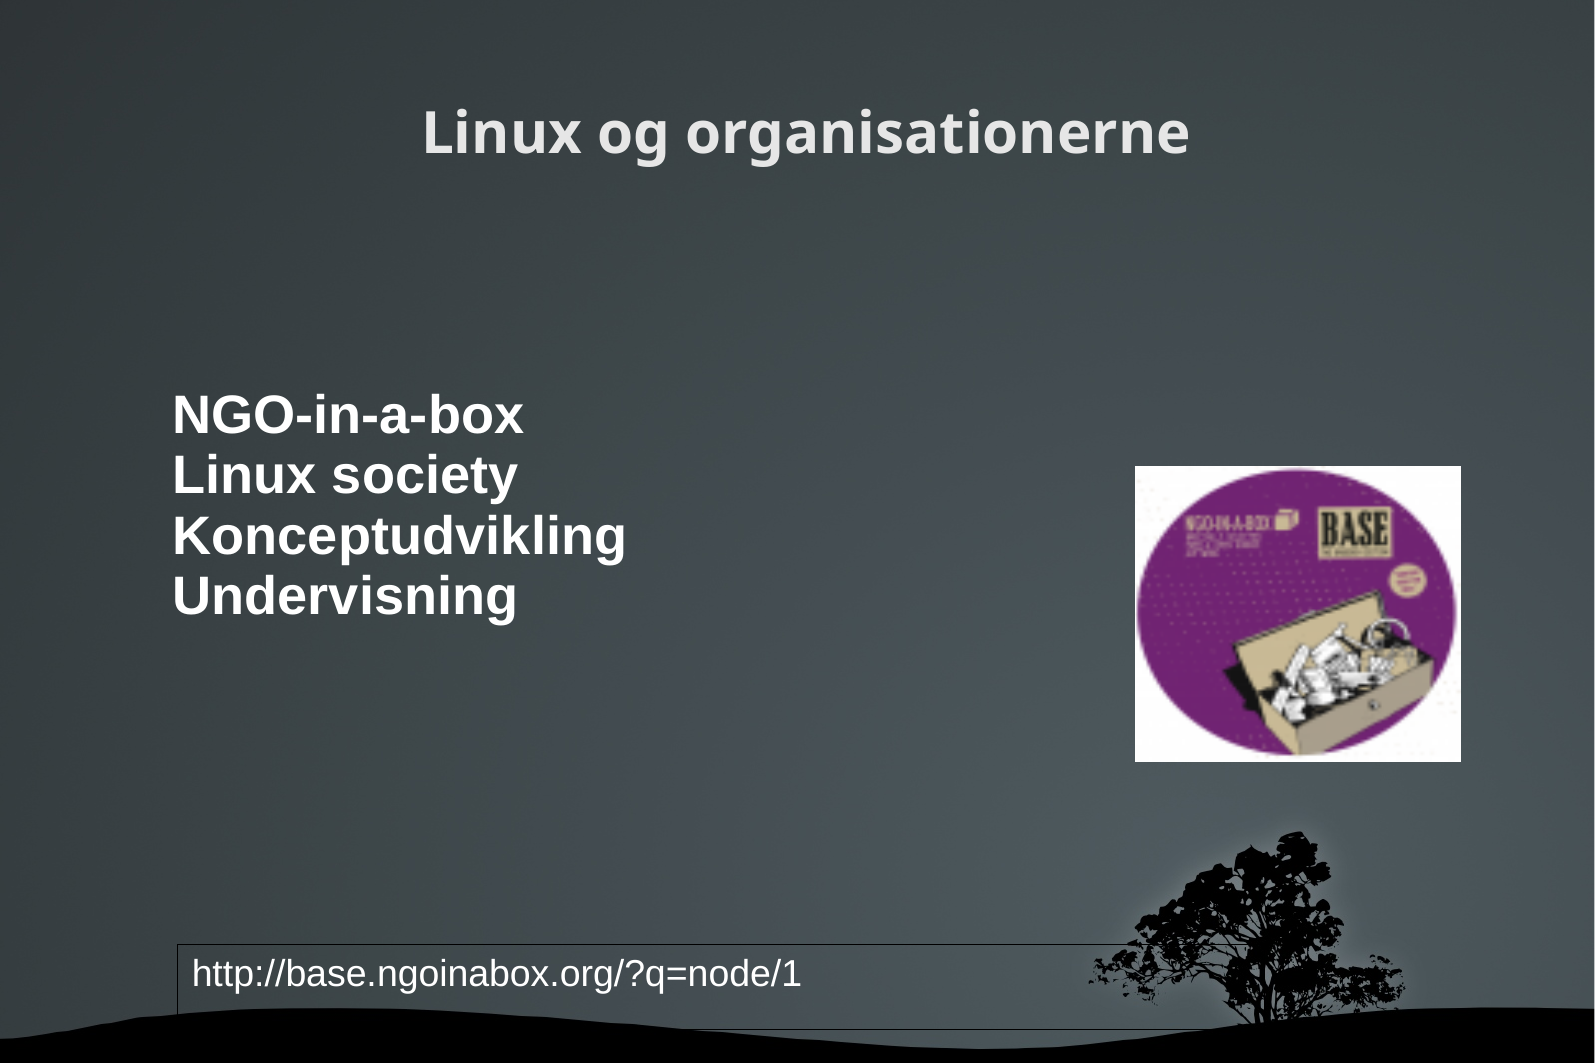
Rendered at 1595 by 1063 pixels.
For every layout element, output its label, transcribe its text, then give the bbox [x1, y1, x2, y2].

picture [0, 0, 1595, 1063]
text_box NGO-in-a-box Linux society Konceptudvikling Undervisning [139, 376, 1106, 634]
title Linux og organisationerne [79, 49, 1515, 213]
text_box http://base.ngoinabox.org/?q=node/1 [177, 944, 1265, 1030]
